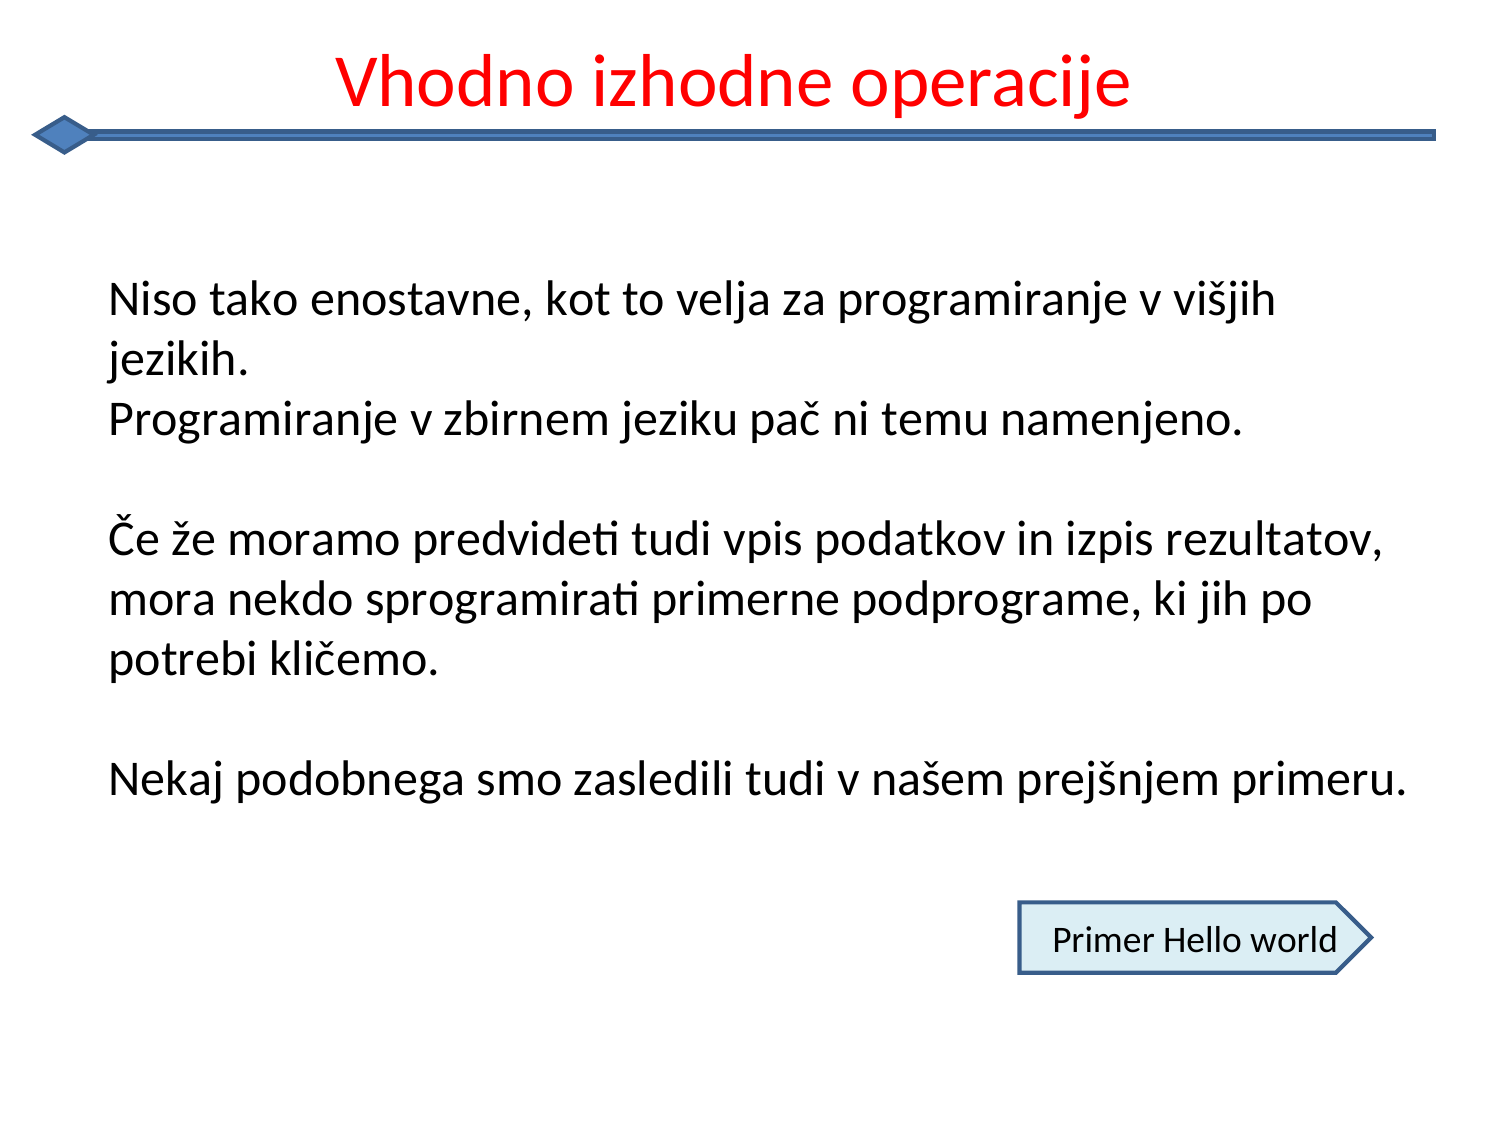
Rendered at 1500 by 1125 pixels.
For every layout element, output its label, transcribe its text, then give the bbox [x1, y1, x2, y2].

text_box Niso tako enostavne, kot to velja za programiranje v višjih jezikih. Programiranje v zbirnem jeziku pač ni temu namenjeno. Če že moramo predvideti tudi vpis podatkov in izpis rezultatov, mora nekdo sprogramirati primerne podprograme, ki jih po potrebi kličemo. Nekaj podobnega smo zasledili tudi v našem prejšnjem primeru. [93, 257, 1442, 814]
text_box Primer Hello world [1019, 902, 1372, 973]
title Vhodno izhodne operacije [58, 0, 1409, 153]
